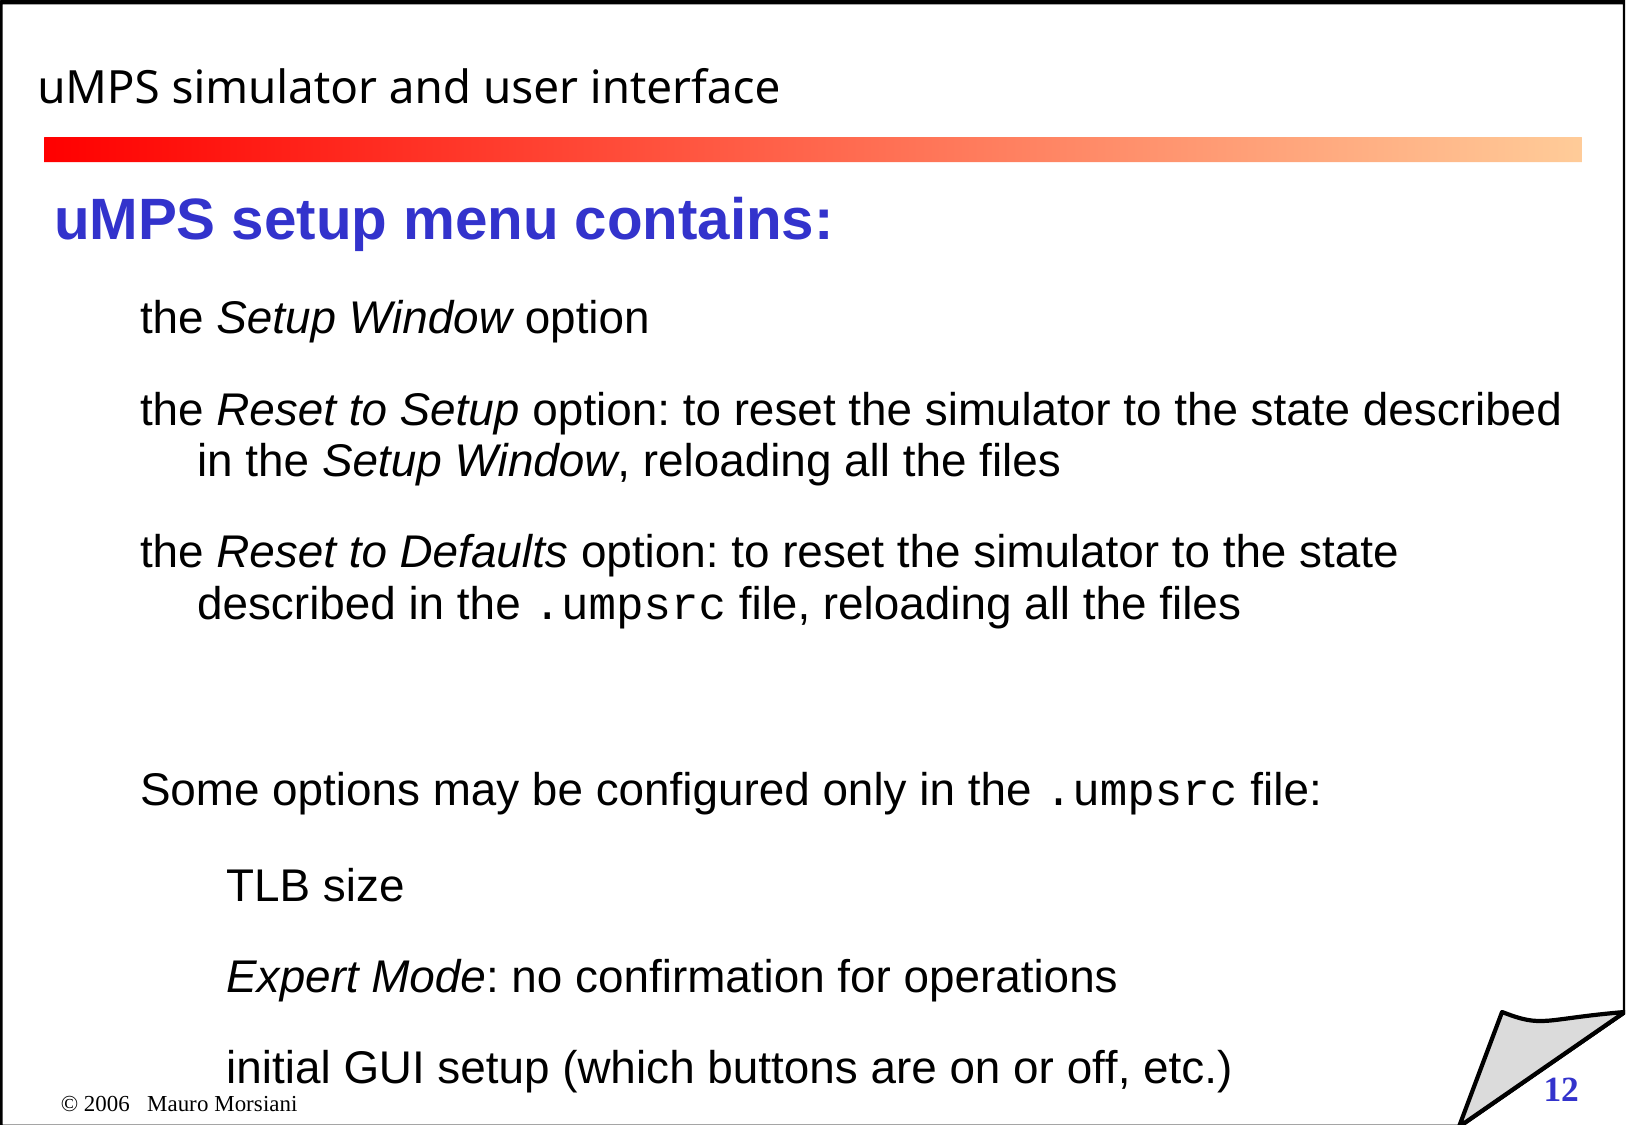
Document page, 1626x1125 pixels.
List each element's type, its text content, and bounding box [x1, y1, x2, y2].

list uMPS setup menu contains: the Setup Window option the Reset to Setup option: to reset the simulator to the state described in the Setup Window, reloading all the files the Reset to Defaults option: to reset the simulator to the state described in the .umpsrc file, reloading all the files Some options may be configured only in the .umpsrc file: TLB size Expert Mode: no confirmation for operations initial GUI setup (which buttons are on or off, etc.) [54, 187, 1571, 1125]
title uMPS simulator and user interface [37, 44, 1588, 131]
